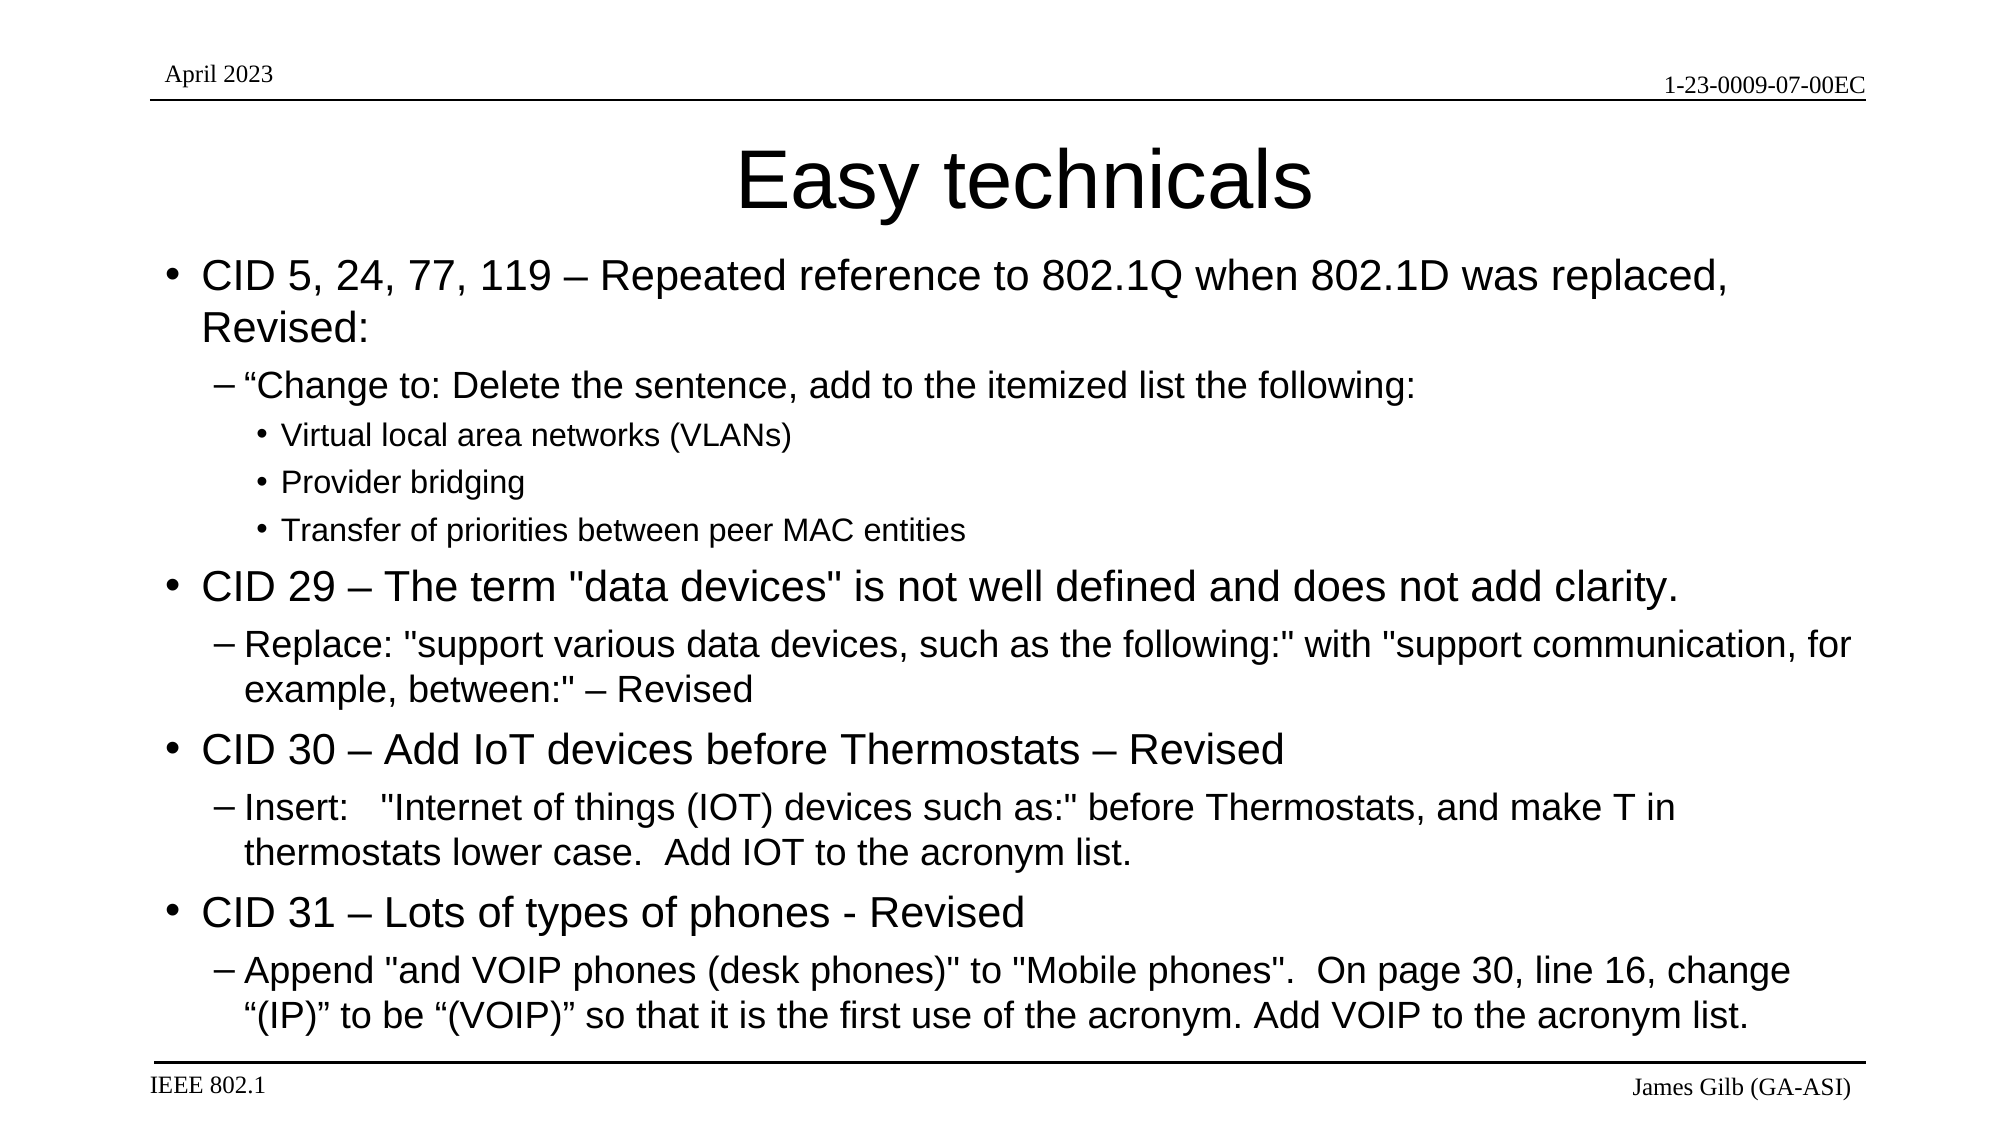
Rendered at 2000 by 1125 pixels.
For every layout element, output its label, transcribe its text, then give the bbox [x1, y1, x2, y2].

list CID 5, 24, 77, 119 – Repeated reference to 802.1Q when 802.1D was replaced, Revised: “Change to: Delete the sentence, add to the itemized list the following: Virtual local area networks (VLANs) Provider bridging Transfer of priorities between peer MAC entities CID 29 – The term "data devices" is not well defined and does not add clarity. Replace: "support various data devices, such as the following:" with "support communication, for example, between:" – Revised CID 30 – Add IoT devices before Thermostats – Revised Insert: "Internet of things (IOT) devices such as:" before Thermostats, and make T in thermostats lower case. Add IOT to the acronym list. CID 31 – Lots of types of phones - Revised Append "and VOIP phones (desk phones)" to "Mobile phones". On page 30, line 16, change “(IP)” to be “(VOIP)” so that it is the first use of the acronym. Add VOIP to the acronym list. [149, 239, 1900, 1051]
title Easy technicals [149, 112, 1900, 238]
